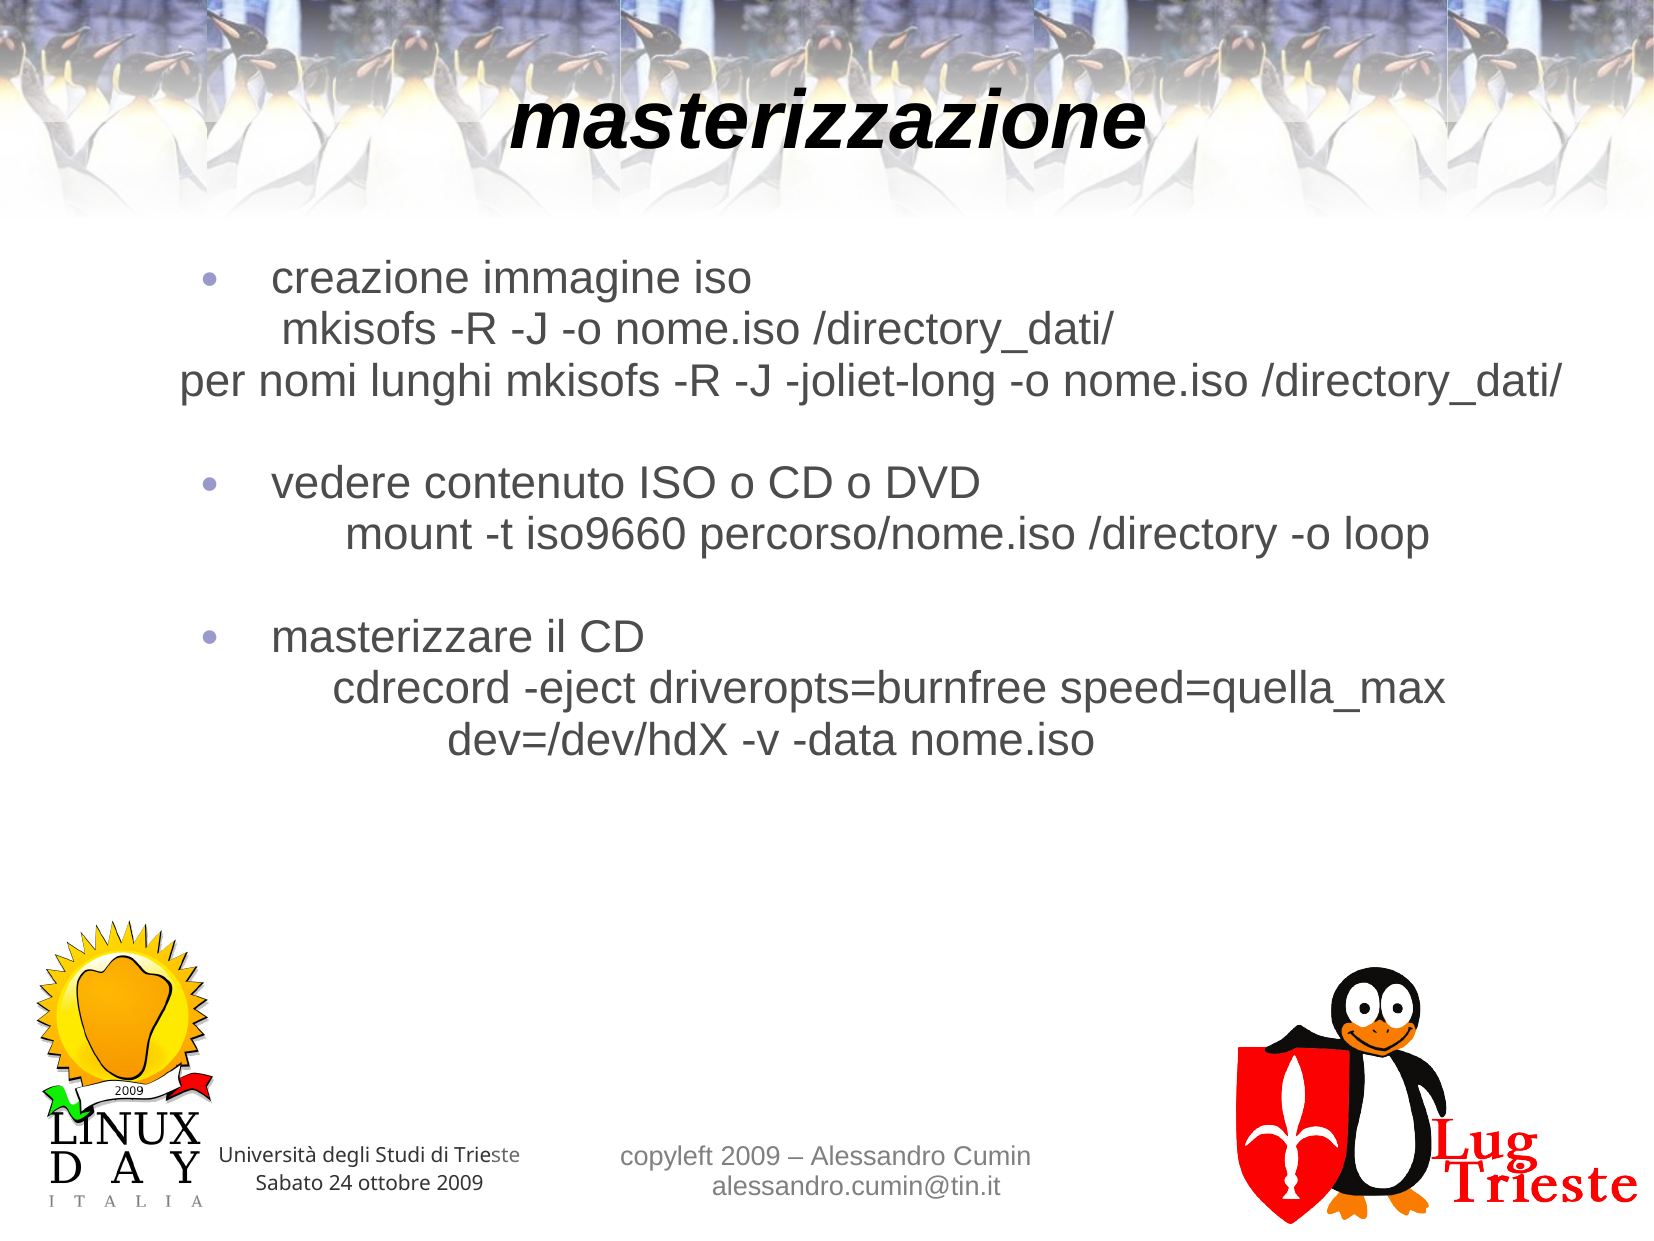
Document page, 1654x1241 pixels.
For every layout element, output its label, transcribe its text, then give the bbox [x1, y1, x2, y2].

picture [1236, 967, 1637, 1224]
title masterizzazione [49, 16, 1609, 224]
picture [36, 920, 214, 1207]
list creazione immagine iso mkisofs -R -J -o nome.iso /directory_dati/ per nomi lunghi mkisofs -R -J -joliet-long -o nome.iso /directory_dati/ vedere contenuto ISO o CD o DVD mount -t iso9660 percorso/nome.iso /directory -o loop masterizzare il CD cdrecord -eject driveropts=burnfree speed=quella_max dev=/dev/hdX -v -data nome.iso [141, 252, 1568, 1015]
